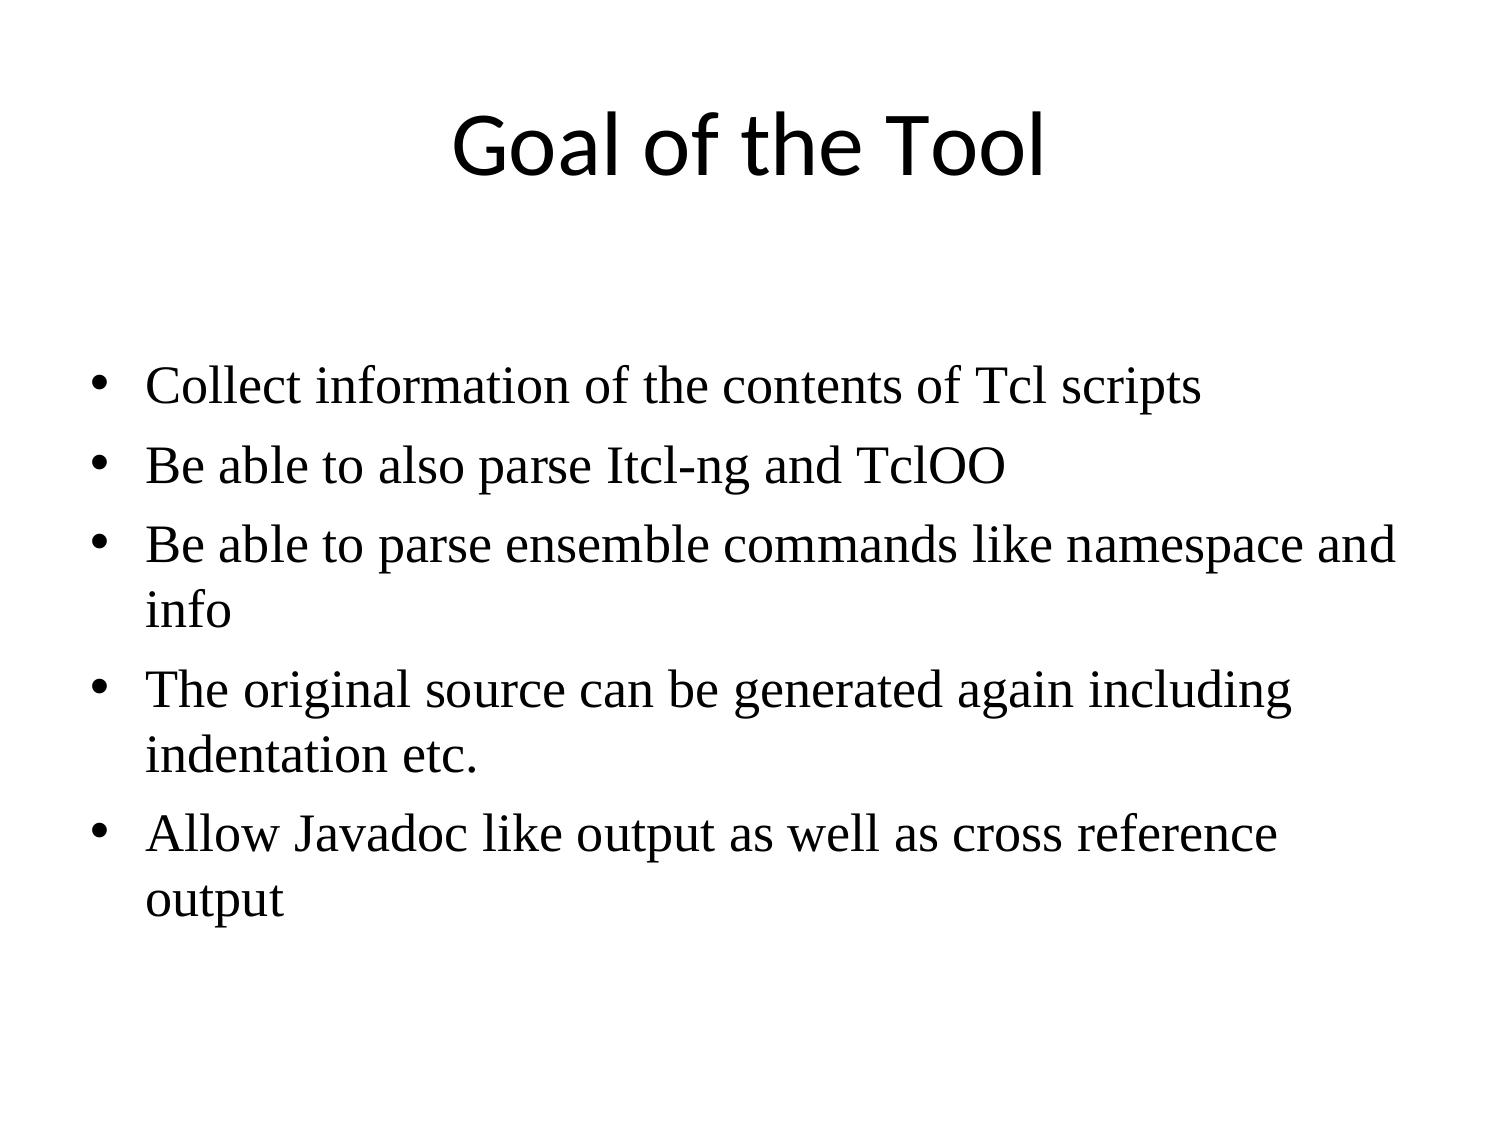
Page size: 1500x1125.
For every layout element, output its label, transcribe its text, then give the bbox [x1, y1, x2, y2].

text_box Goal of the Tool [75, 45, 1426, 233]
text_box Collect information of the contents of Tcl scripts Be able to also parse Itcl-ng and TclOO Be able to parse ensemble commands like namespace and info The original source can be generated again including indentation etc. Allow Javadoc like output as well as cross reference output [75, 262, 1426, 1005]
